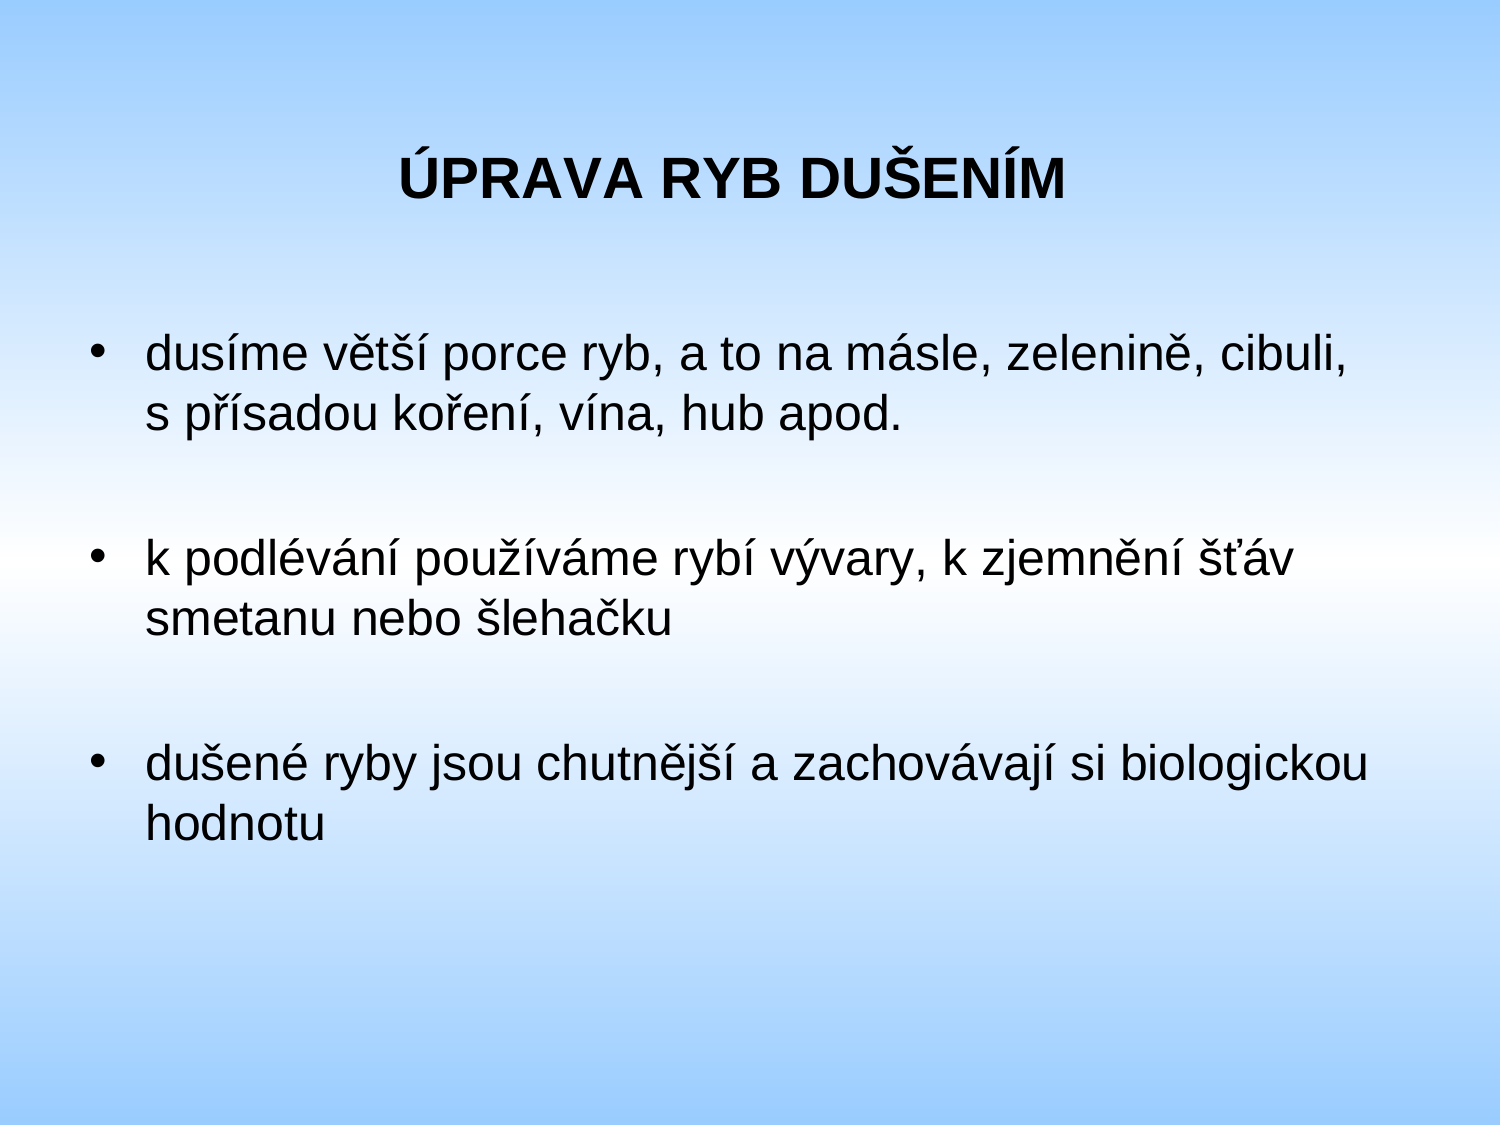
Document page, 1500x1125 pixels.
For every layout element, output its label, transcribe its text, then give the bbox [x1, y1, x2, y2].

list dusíme větší porce ryb, a to na másle, zelenině, cibuli, s přísadou koření, vína, hub apod. k podlévání používáme rybí vývary, k zjemnění šťáv smetanu nebo šlehačku dušené ryby jsou chutnější a zachovávají si biologickou hodnotu [75, 312, 1438, 951]
title ÚPRAVA RYB DUŠENÍM [74, 99, 1375, 251]
